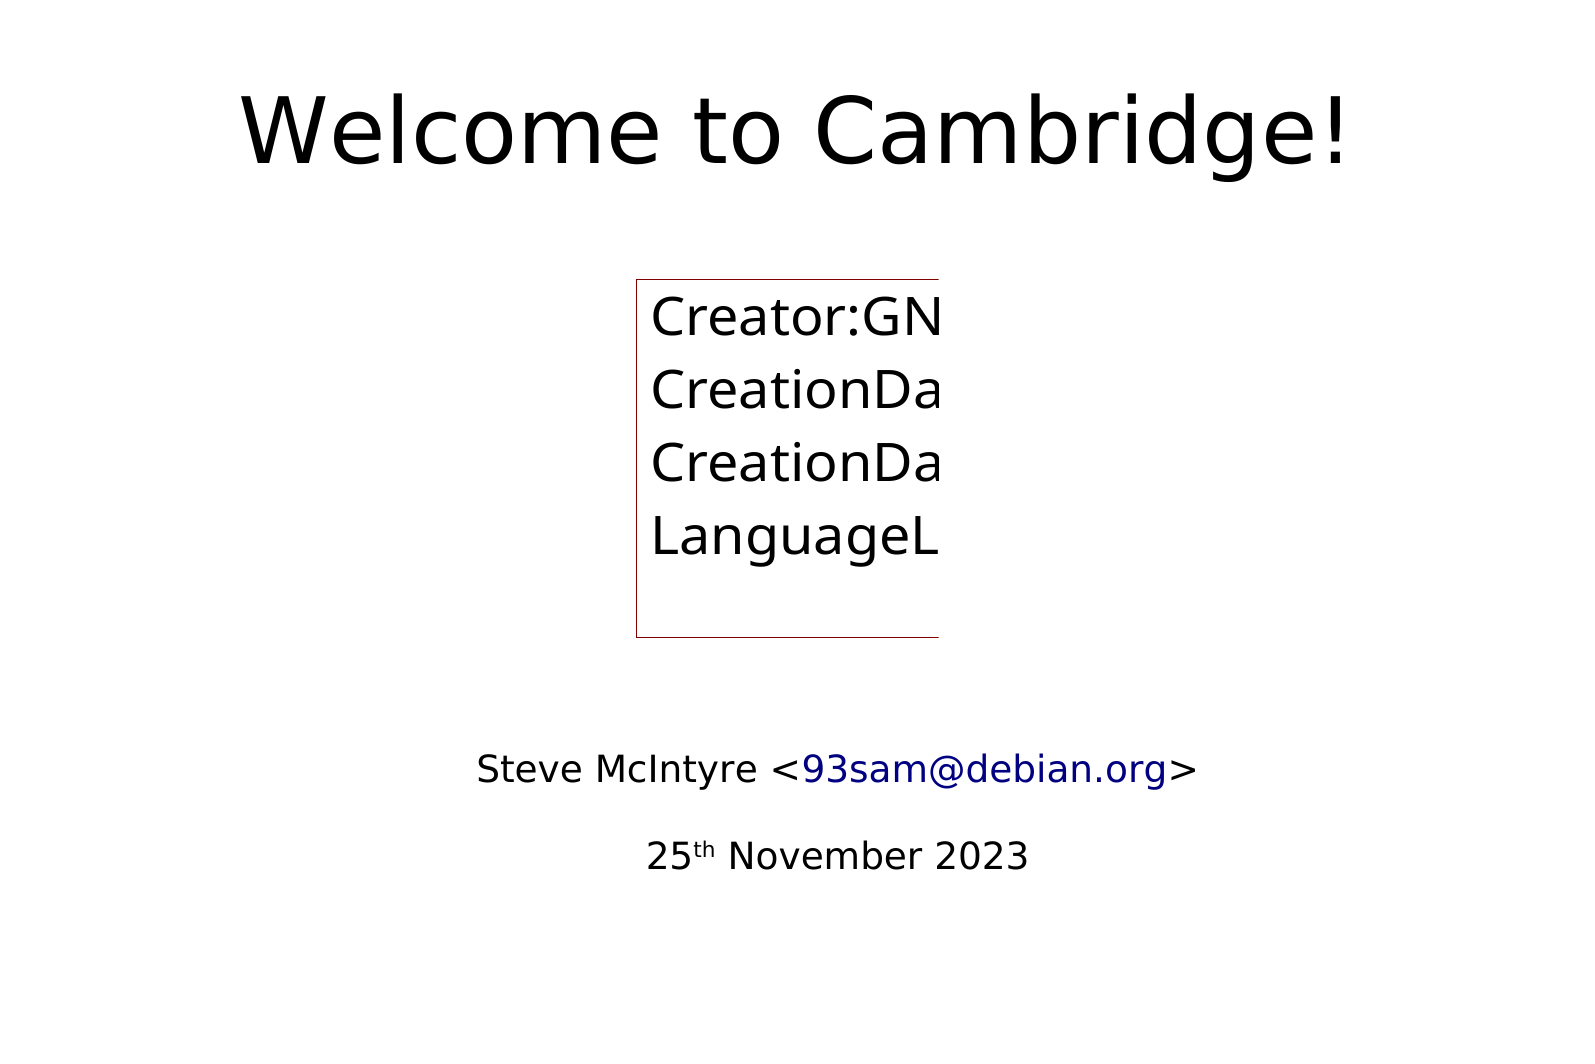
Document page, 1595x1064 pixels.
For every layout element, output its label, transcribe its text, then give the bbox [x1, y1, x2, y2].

picture [632, 275, 939, 638]
subtitle Steve McIntyre <93sam@debian.org> 25th November 2023 [102, 562, 1538, 1064]
title Welcome to Cambridge! [79, 24, 1515, 239]
